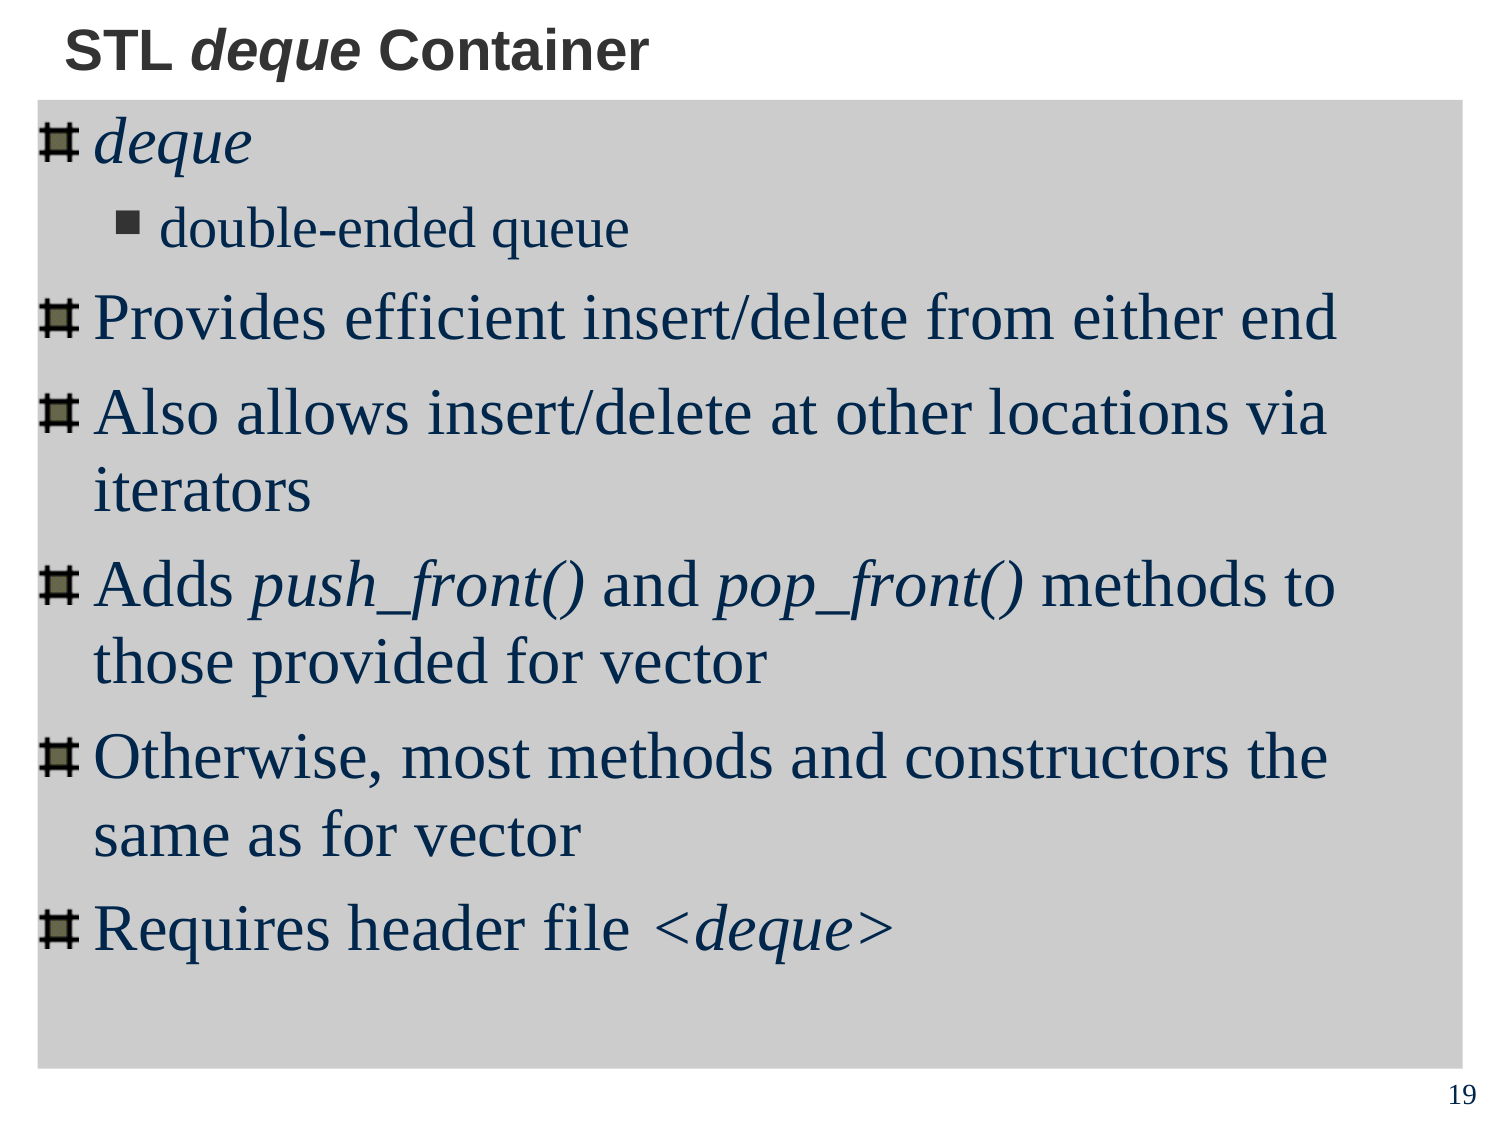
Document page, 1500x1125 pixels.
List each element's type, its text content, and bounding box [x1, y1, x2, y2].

title STL deque Container [50, 0, 1450, 91]
list deque double-ended queue Provides efficient insert/delete from either end Also allows insert/delete at other locations via iterators Adds push_front() and pop_front() methods to those provided for vector Otherwise, most methods and constructors the same as for vector Requires header file <deque> [37, 99, 1463, 1069]
